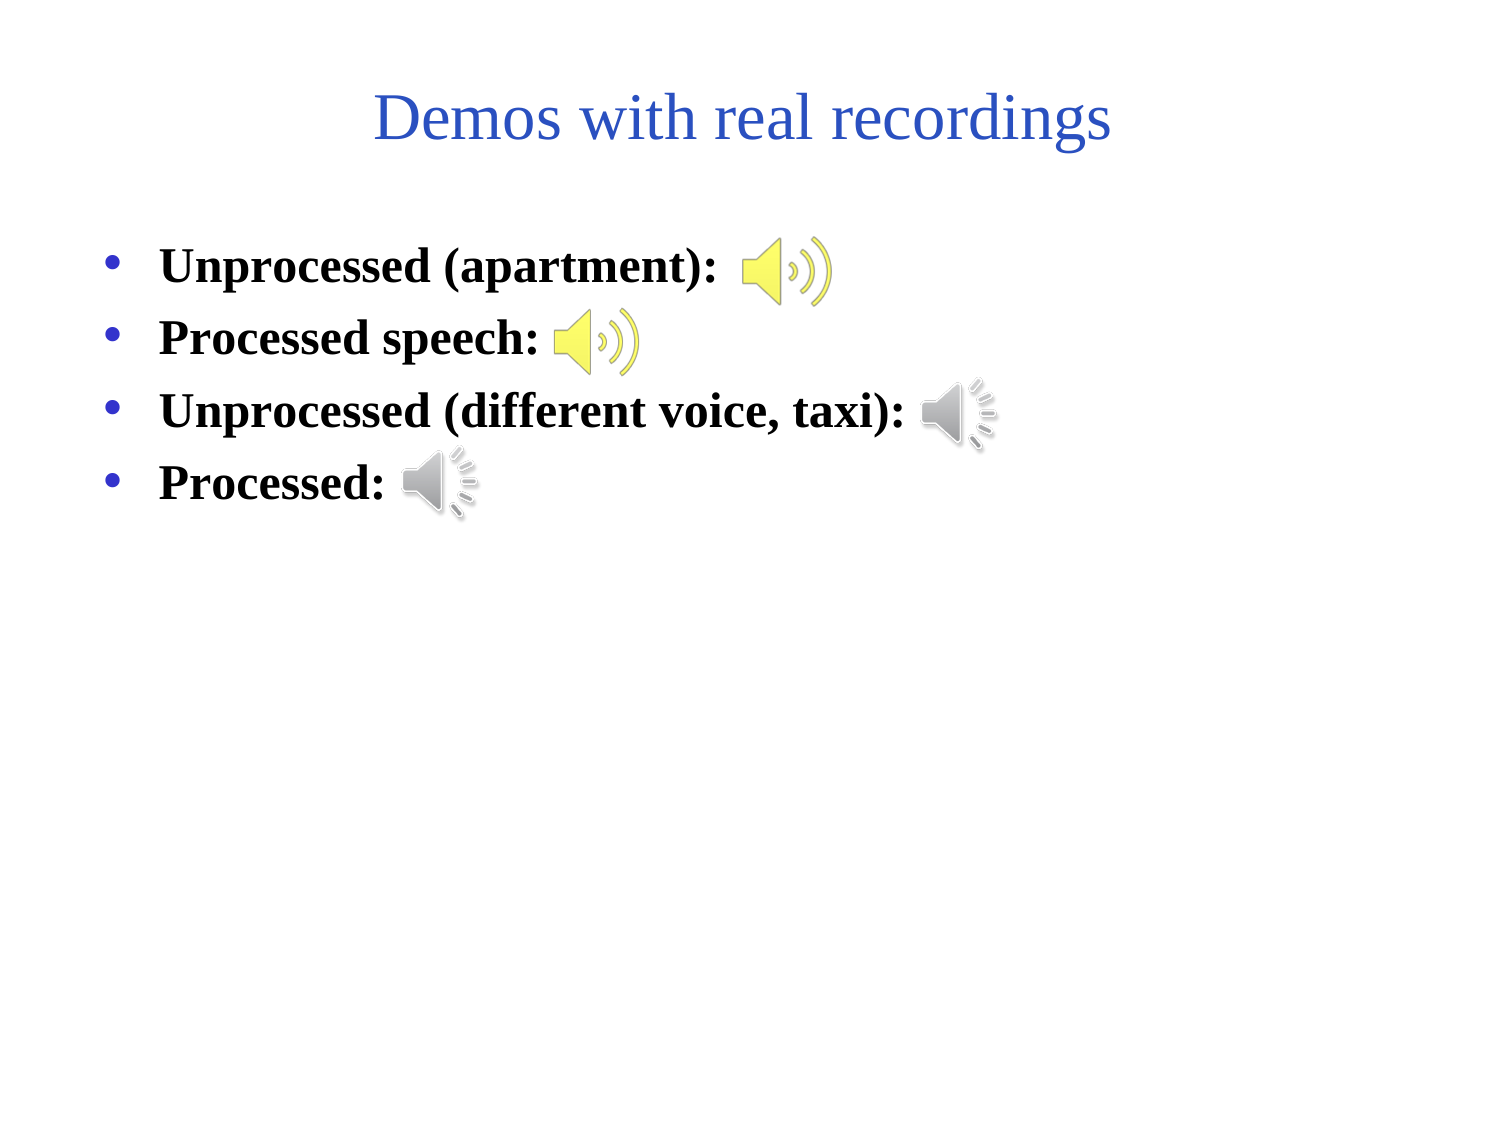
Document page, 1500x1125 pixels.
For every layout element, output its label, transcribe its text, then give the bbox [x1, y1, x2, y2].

picture [733, 218, 841, 325]
picture [545, 290, 648, 395]
picture [920, 375, 1001, 456]
picture [401, 443, 482, 524]
list Unprocessed (apartment): Processed speech: Unprocessed (different voice, taxi): Processed: [87, 224, 1400, 1000]
title Demos with real recordings [87, 62, 1400, 163]
